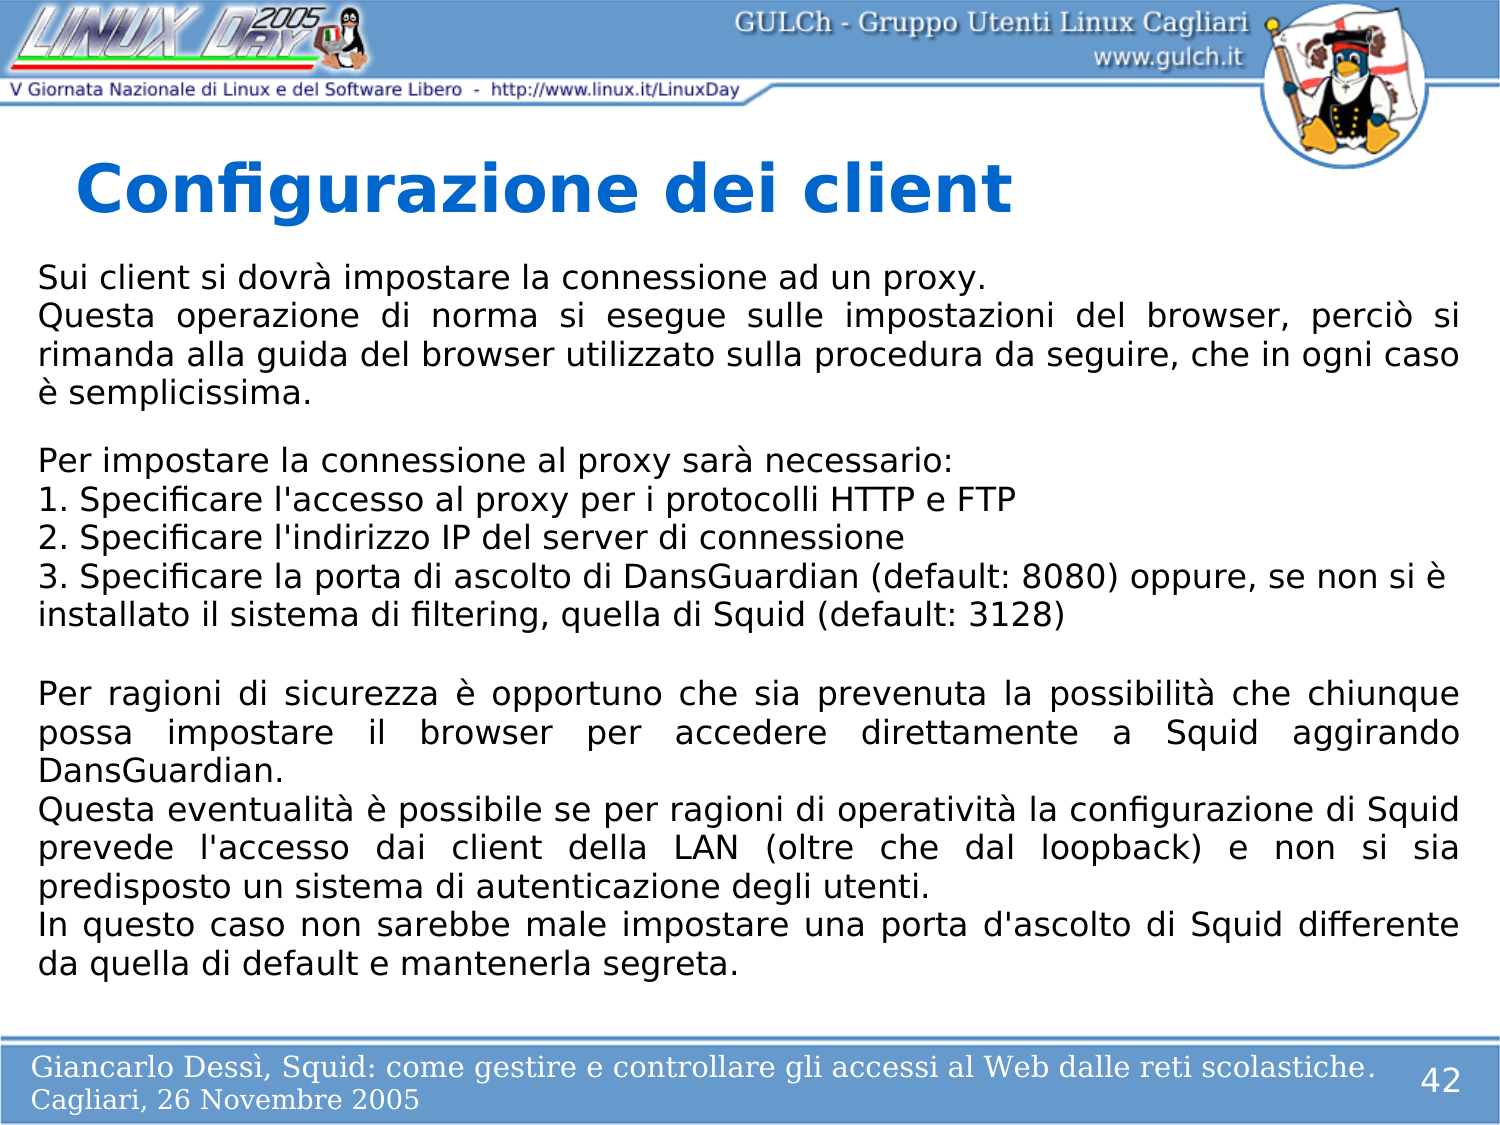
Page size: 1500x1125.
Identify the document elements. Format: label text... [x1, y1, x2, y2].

text_box Configurazione dei client [75, 150, 1015, 229]
picture [0, 0, 1500, 1125]
text_box Per ragioni di sicurezza è opportuno che sia prevenuta la possibilità che chiunque possa impostare il browser per accedere direttamente a Squid aggirando DansGuardian. Questa eventualità è possibile se per ragioni di operatività la configurazione di Squid prevede l'accesso dai client della LAN (oltre che dal loopback) e non si sia predisposto un sistema di autenticazione degli utenti. In questo caso non sarebbe male impostare una porta d'ascolto di Squid differente da quella di default e mantenerla segreta. [37, 675, 1463, 984]
text_box Sui client si dovrà impostare la connessione ad un proxy. Questa operazione di norma si esegue sulle impostazioni del browser, perciò si rimanda alla guida del browser utilizzato sulla procedura da seguire, che in ogni caso è semplicissima. [37, 258, 1463, 413]
text_box Per impostare la connessione al proxy sarà necessario: 1. Specificare l'accesso al proxy per i protocolli HTTP e FTP 2. Specificare l'indirizzo IP del server di connessione 3. Specificare la porta di ascolto di DansGuardian (default: 8080) oppure, se non si è installato il sistema di filtering, quella di Squid (default: 3128) [37, 441, 1463, 635]
